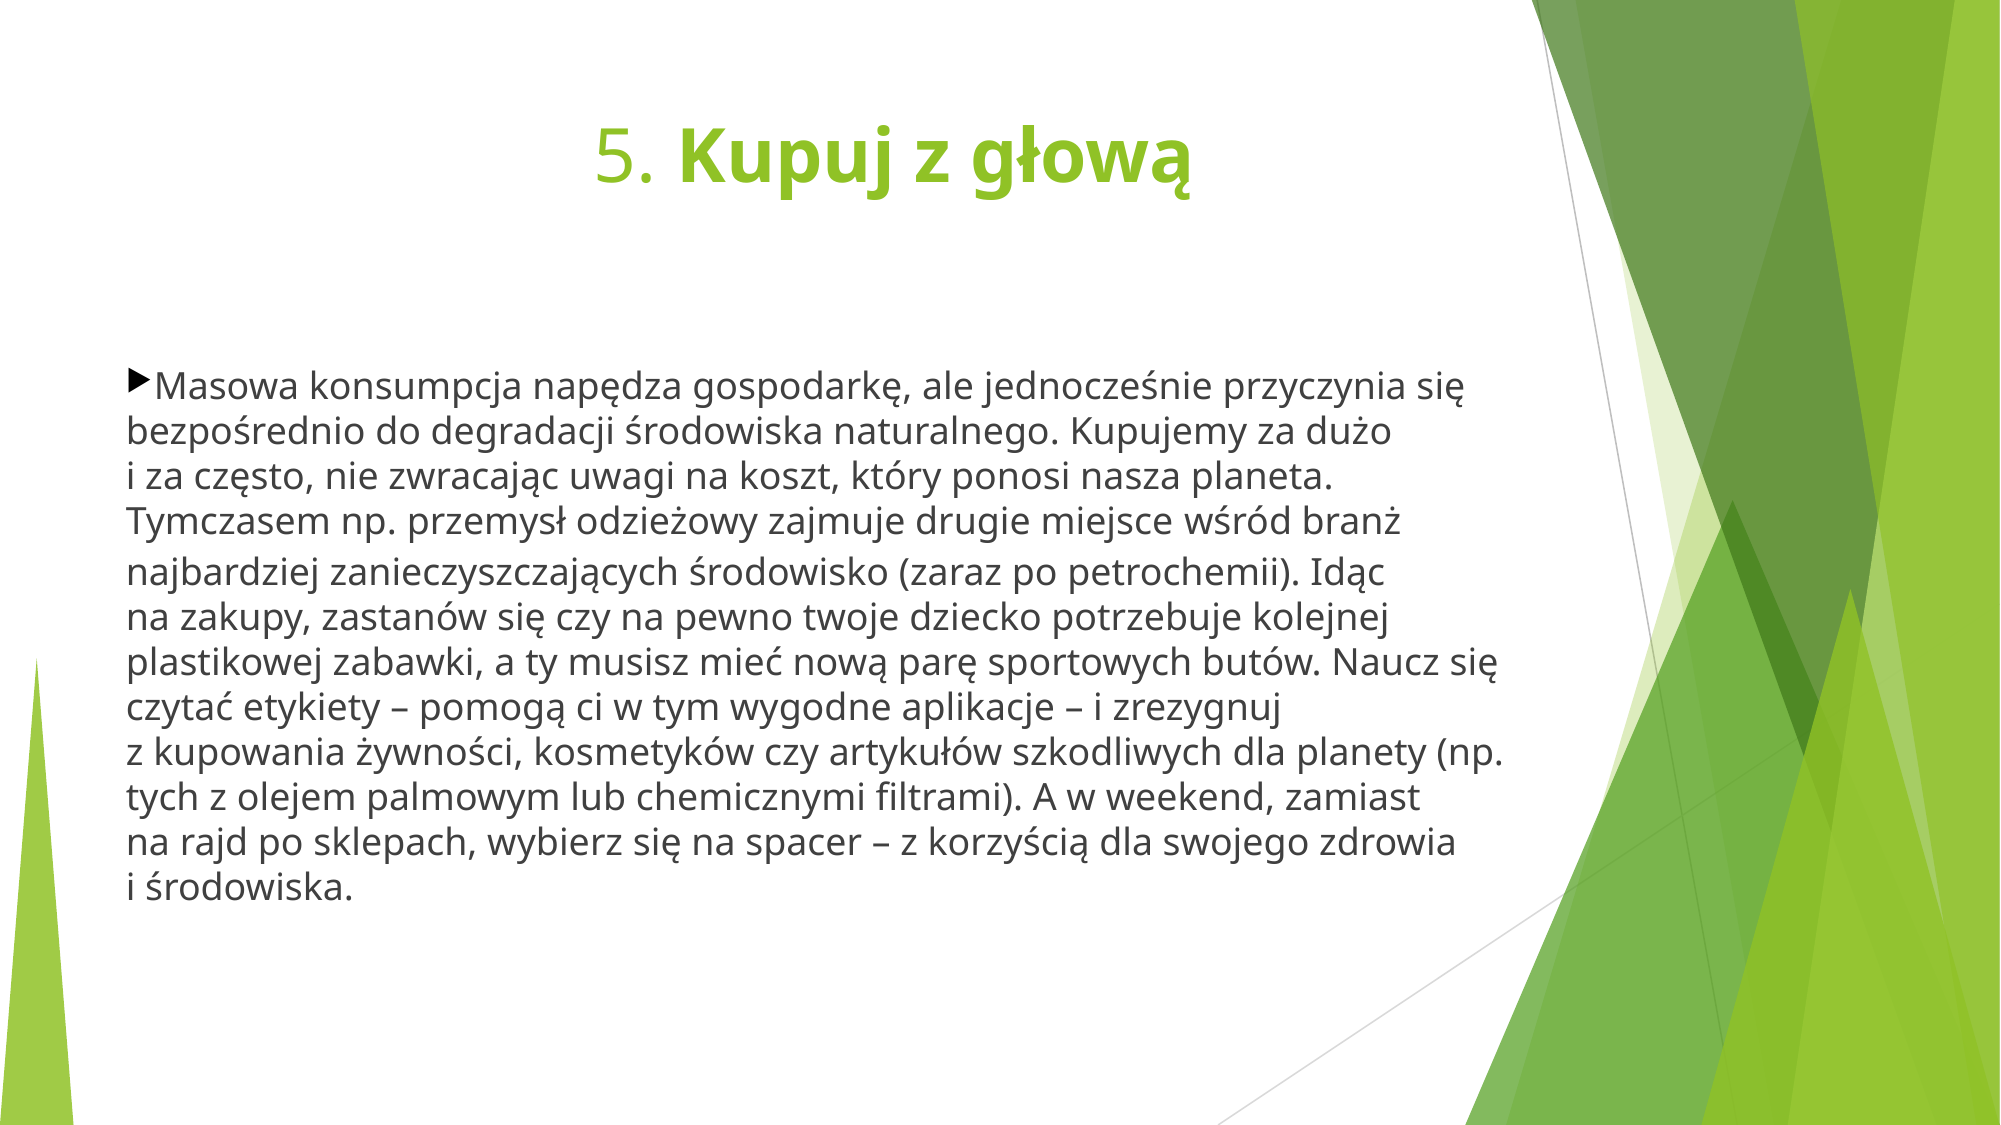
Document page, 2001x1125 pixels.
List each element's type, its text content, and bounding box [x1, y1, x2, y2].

list Masowa konsumpcja napędza gospodarkę, ale jednocześnie przyczynia się bezpośrednio do degradacji środowiska naturalnego. Kupujemy za dużo i za często, nie zwracając uwagi na koszt, który ponosi nasza planeta. Tymczasem np. przemysł odzieżowy zajmuje drugie miejsce wśród branż najbardziej zanieczyszczających środowisko (zaraz po petrochemii). Idąc na zakupy, zastanów się czy na pewno twoje dziecko potrzebuje kolejnej plastikowej zabawki, a ty musisz mieć nową parę sportowych butów. Naucz się czytać etykiety – pomogą ci w tym wygodne aplikacje – i zrezygnuj z kupowania żywności, kosmetyków czy artykułów szkodliwych dla planety (np. tych z olejem palmowym lub chemicznymi filtrami). A w weekend, zamiast na rajd po sklepach, wybierz się na spacer – z korzyścią dla swojego zdrowia i środowiska. [111, 354, 1522, 992]
title 5. Kupuj z głową [111, 99, 1522, 317]
